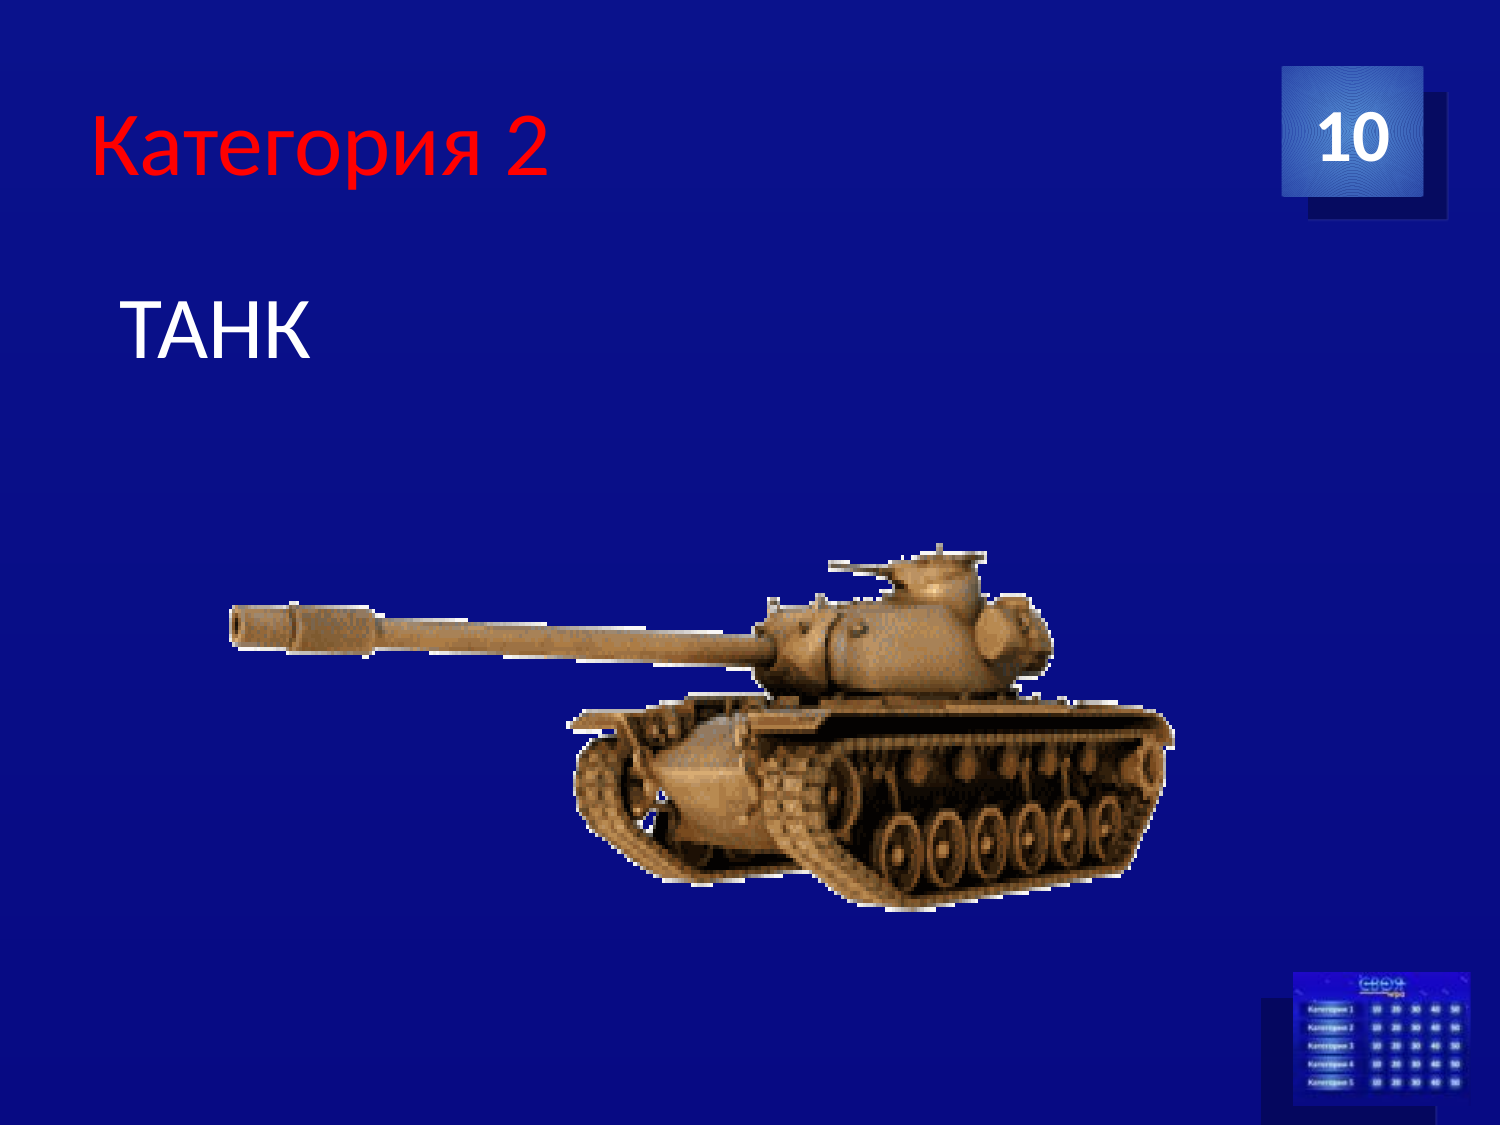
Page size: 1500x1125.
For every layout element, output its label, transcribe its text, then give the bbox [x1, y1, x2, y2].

text_box 10 [1282, 66, 1423, 196]
picture [194, 527, 1500, 941]
title Категория 2 [75, 45, 1258, 233]
list ТАНК [75, 262, 1426, 386]
